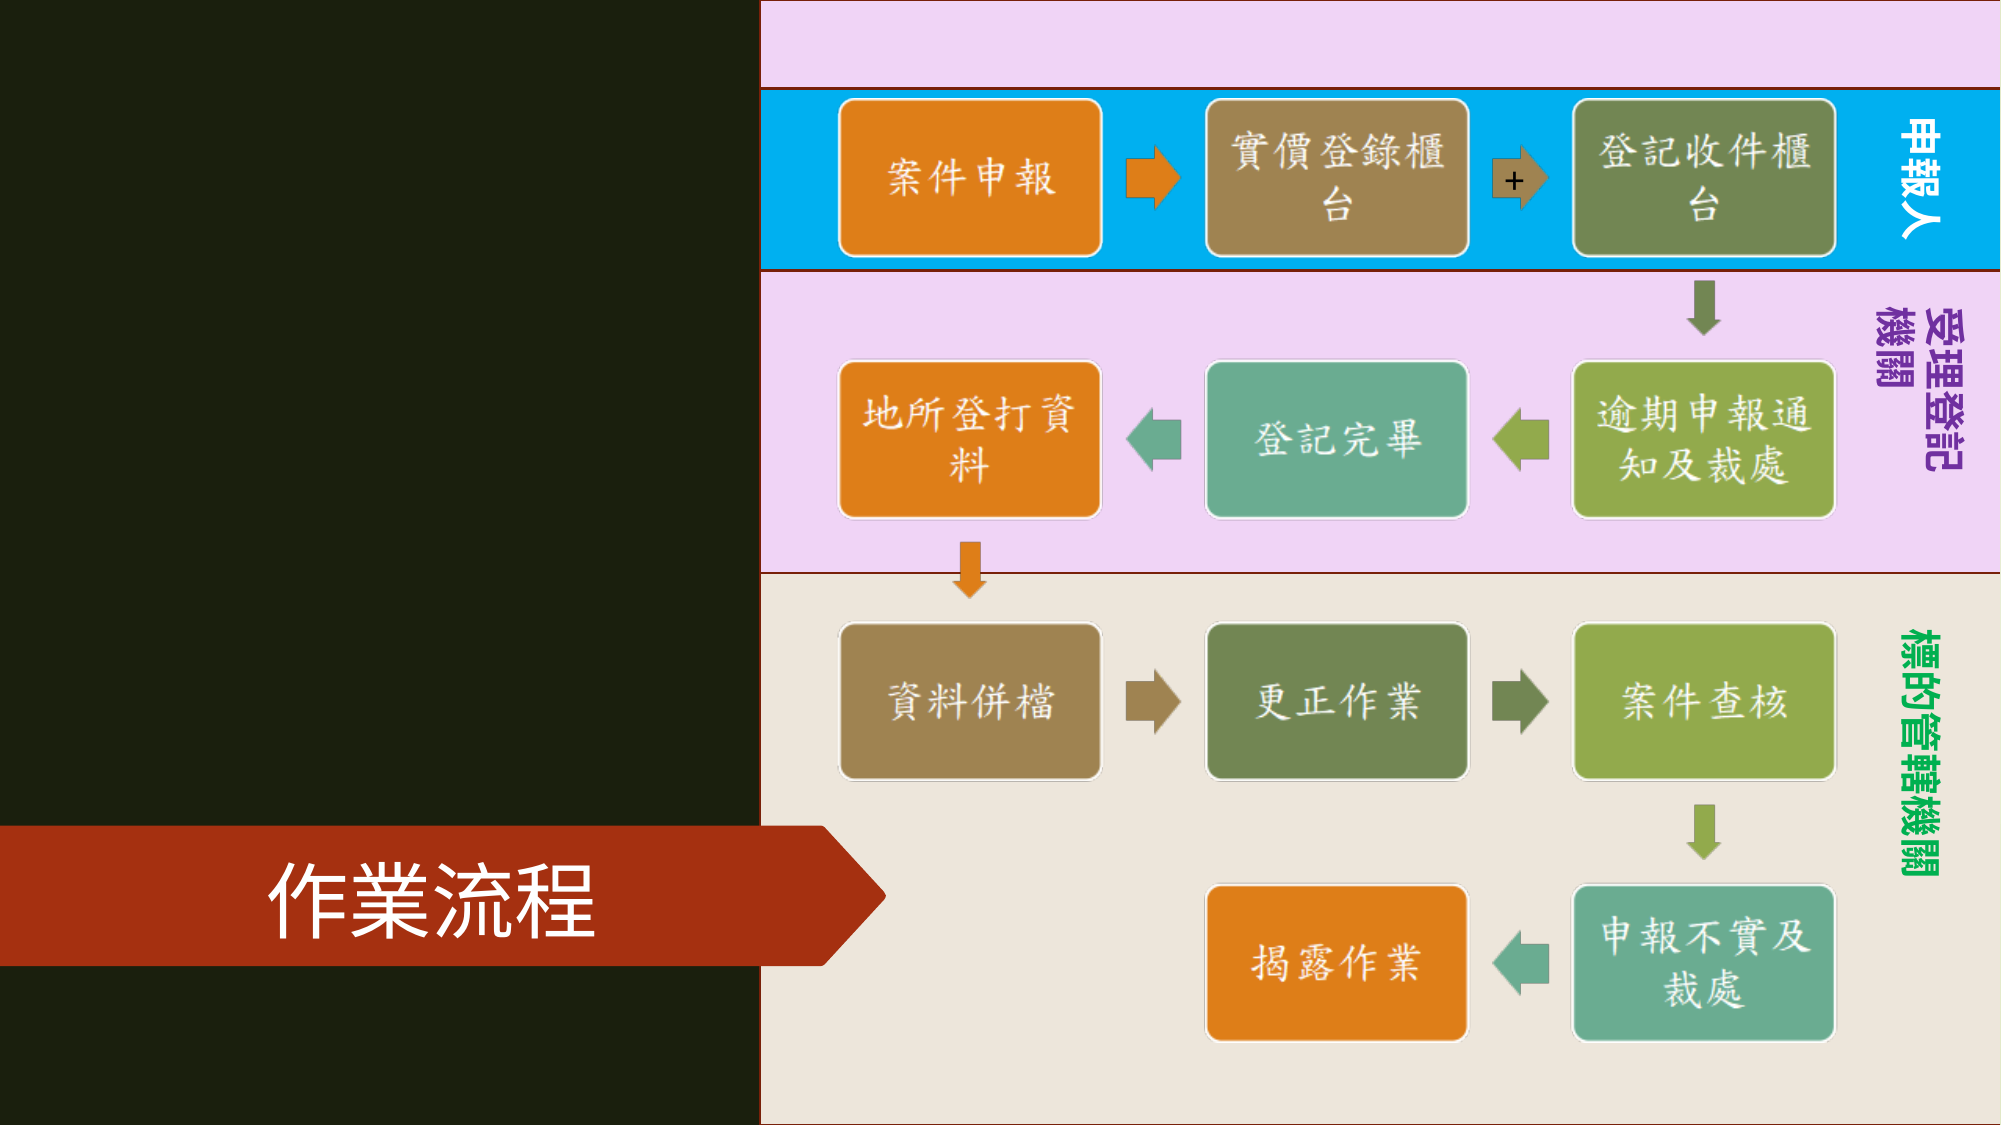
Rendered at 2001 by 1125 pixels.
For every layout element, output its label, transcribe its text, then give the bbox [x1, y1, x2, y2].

picture [1572, 99, 1836, 257]
text_box + [1489, 149, 1547, 210]
text_box [0, 0, 2000, 1125]
picture [1127, 147, 1180, 208]
picture [838, 99, 1103, 257]
picture [818, 270, 1856, 1043]
text_box 申報人 [1873, 100, 1955, 259]
text_box 作業流程 [250, 798, 871, 957]
text_box 標的管轄機關 [1874, 613, 1955, 933]
picture [1205, 99, 1470, 257]
text_box 受理登記 機關 [1848, 291, 1980, 557]
